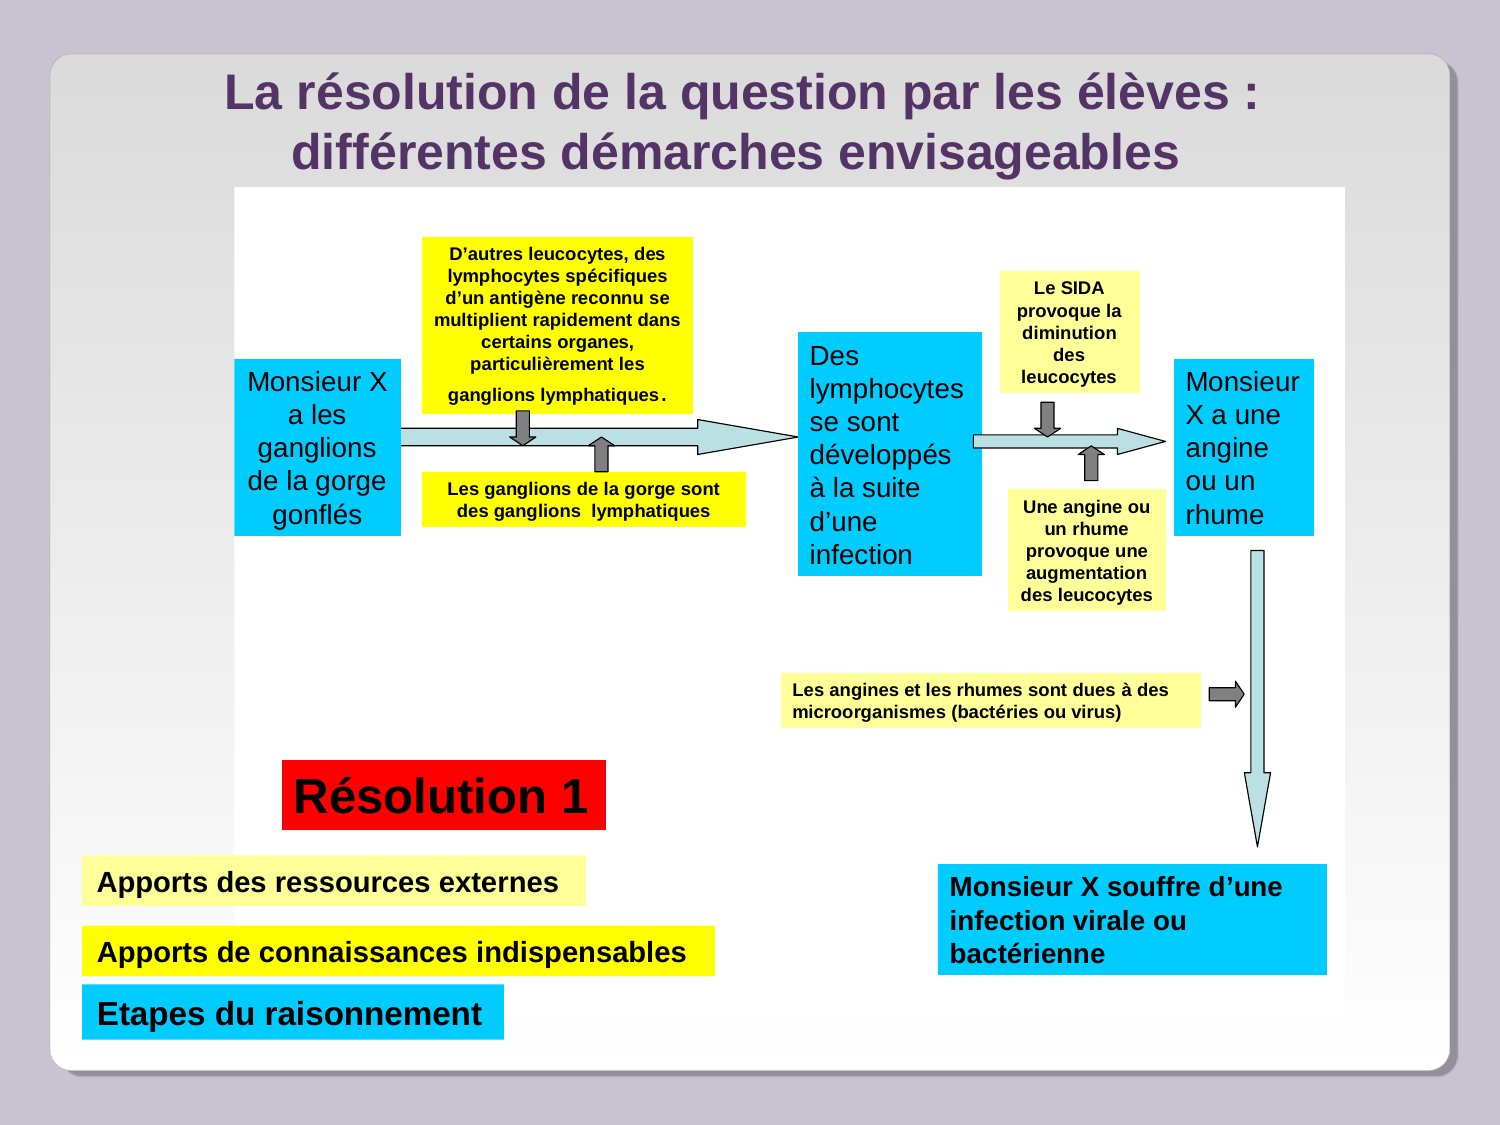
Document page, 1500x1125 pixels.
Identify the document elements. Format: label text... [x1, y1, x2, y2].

text_box Apports des ressources externes [81, 855, 586, 906]
text_box Apports de connaissances indispensables [82, 925, 715, 977]
picture [234, 187, 1345, 1018]
text_box Etapes du raisonnement [82, 984, 504, 1040]
text_box La résolution de la question par les élèves : différentes démarches envisageables [46, 51, 1454, 248]
